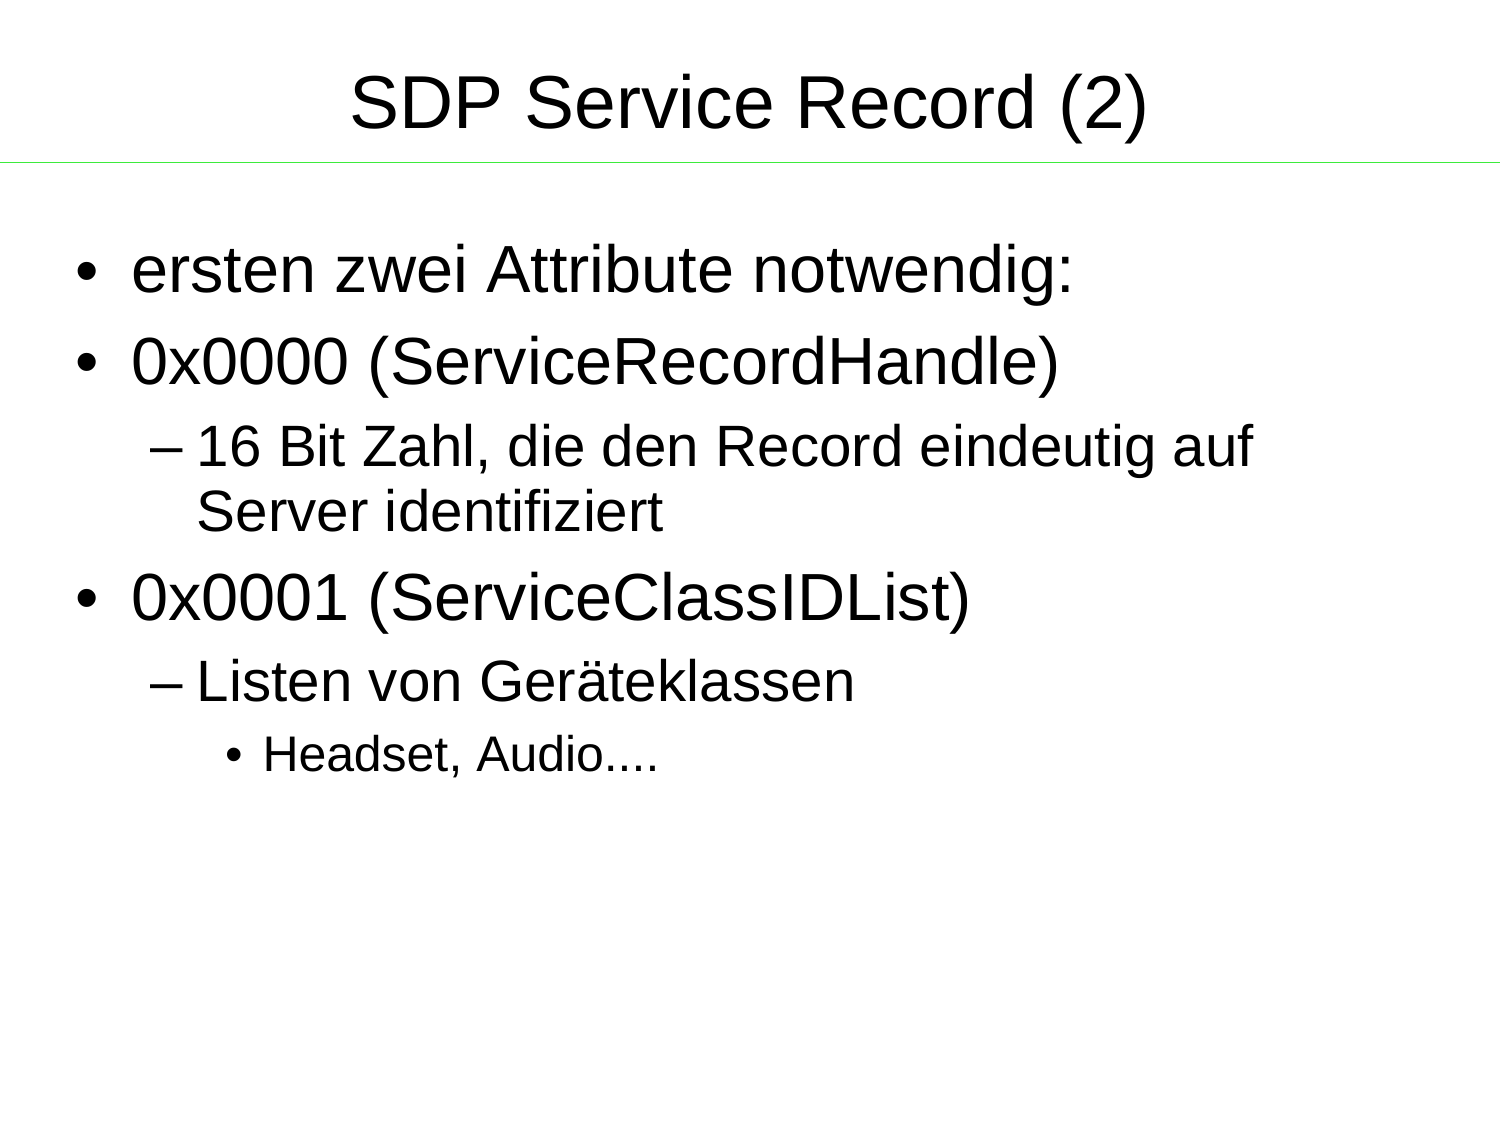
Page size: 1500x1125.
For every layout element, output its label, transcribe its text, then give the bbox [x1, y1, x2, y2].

list ersten zwei Attribute notwendig: 0x0000 (ServiceRecordHandle) 16 Bit Zahl, die den Record eindeutig auf Server identifiziert 0x0001 (ServiceClassIDList) Listen von Geräteklassen Headset, Audio.... [75, 232, 1426, 986]
title SDP Service Record (2) [75, 49, 1426, 156]
